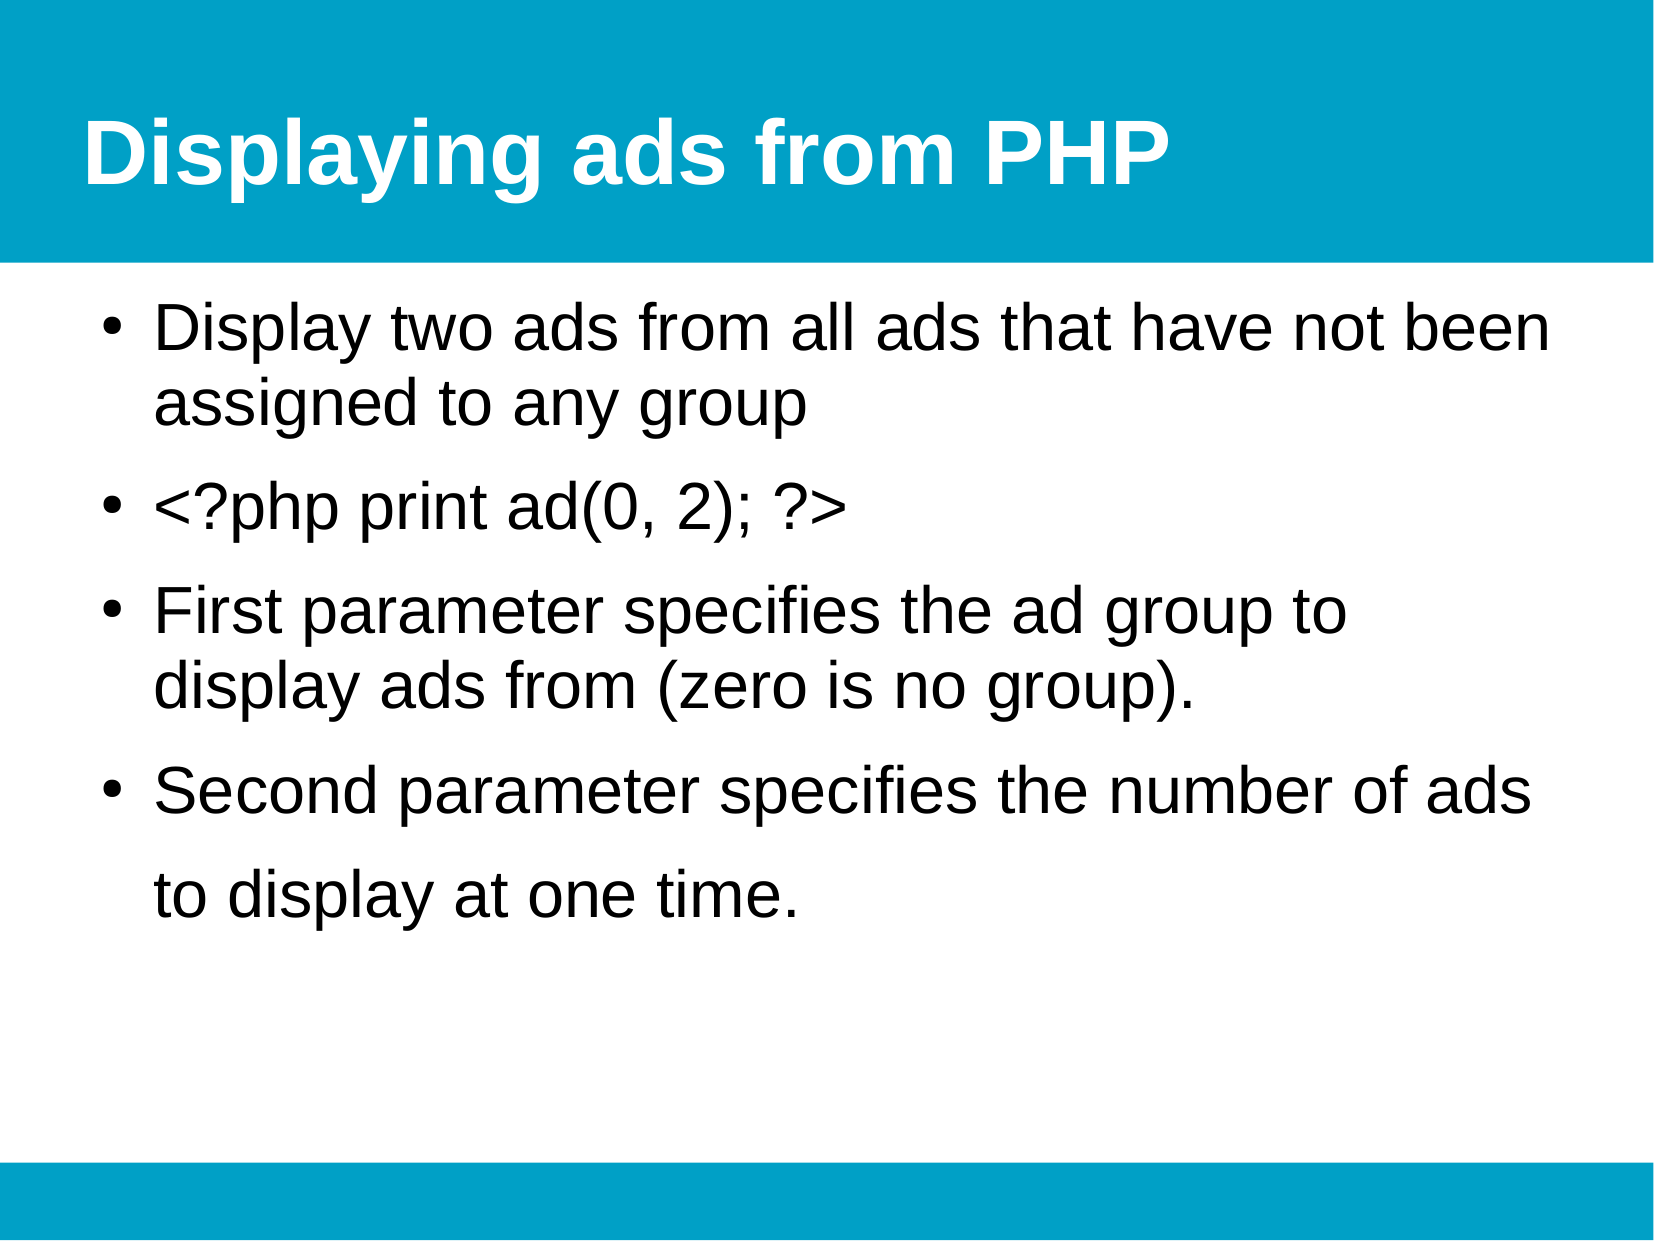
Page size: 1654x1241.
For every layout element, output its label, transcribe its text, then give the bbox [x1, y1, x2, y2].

title Displaying ads from PHP [82, 56, 1571, 250]
list Display two ads from all ads that have not been assigned to any group <?php print ad(0, 2); ?> First parameter specifies the ad group to display ads from (zero is no group). Second parameter specifies the number of ads to display at one time. [82, 290, 1571, 1094]
